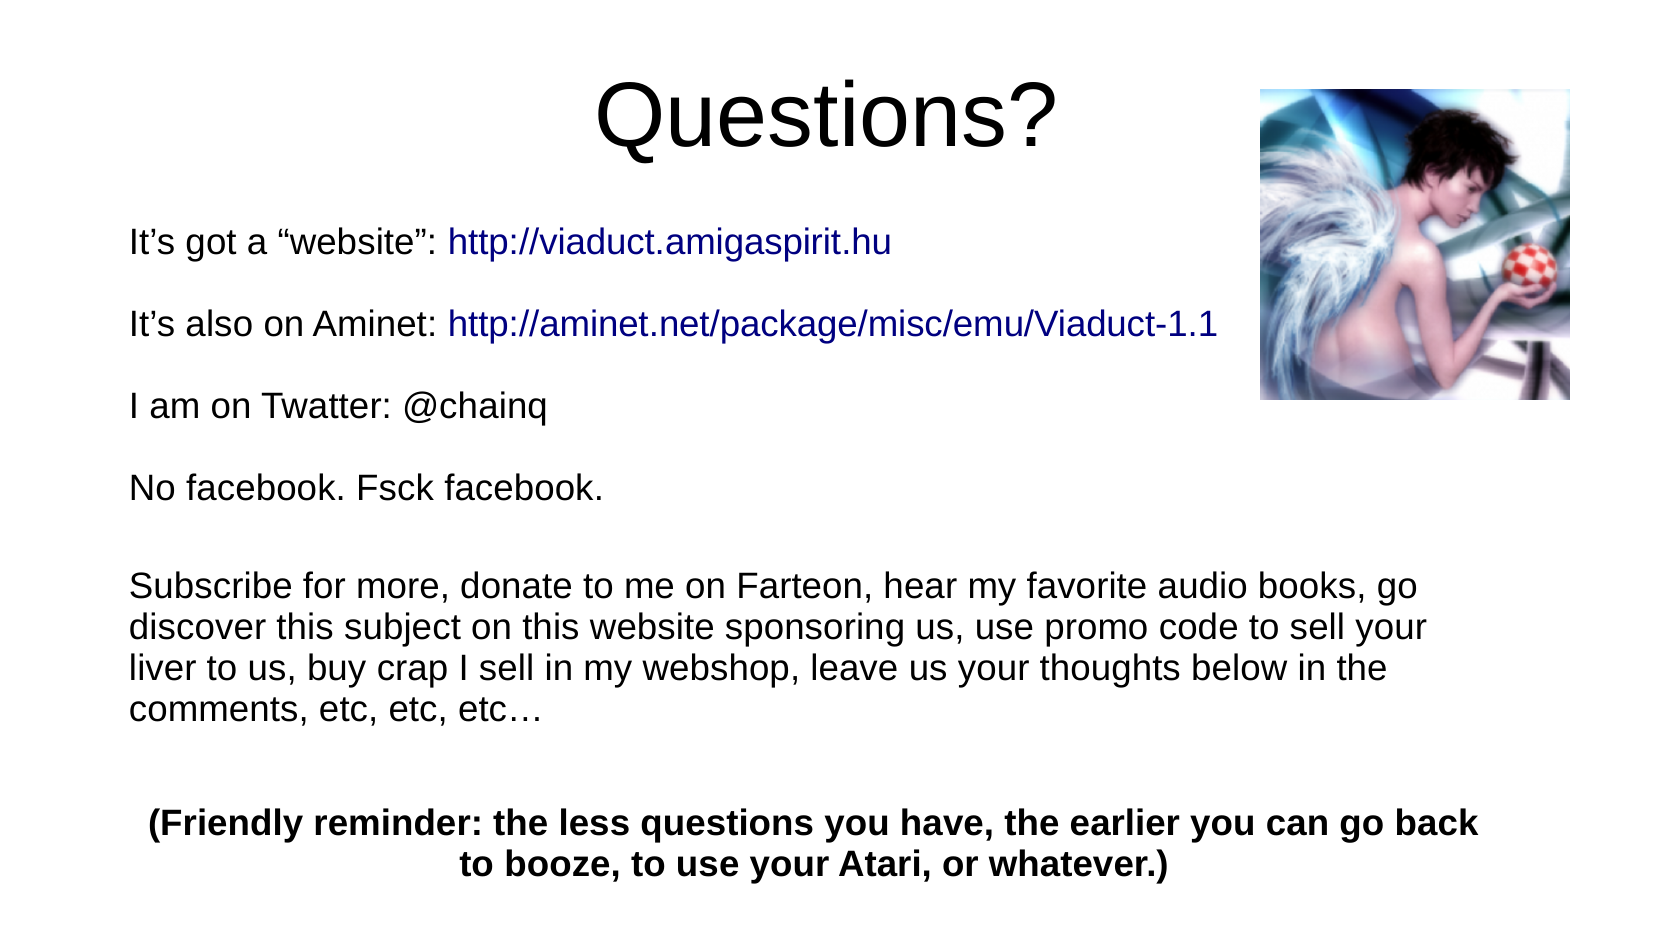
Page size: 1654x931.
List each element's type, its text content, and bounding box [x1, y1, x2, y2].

list It’s got a “website”: http://viaduct.amigaspirit.hu It’s also on Aminet: http://aminet.net/package/misc/emu/Viaduct-1.1 I am on Twatter: @chainq No facebook. Fsck facebook. Subscribe for more, donate to me on Farteon, hear my favorite audio books, go discover this subject on this website sponsoring us, use promo code to sell your liver to us, buy crap I sell in my webshop, leave us your thoughts below in the comments, etc, etc, etc… (Friendly reminder: the less questions you have, the earlier you can go back to booze, to use your Atari, or whatever.) [90, 180, 1501, 886]
picture [1260, 89, 1570, 400]
title Questions? [82, 37, 1571, 193]
